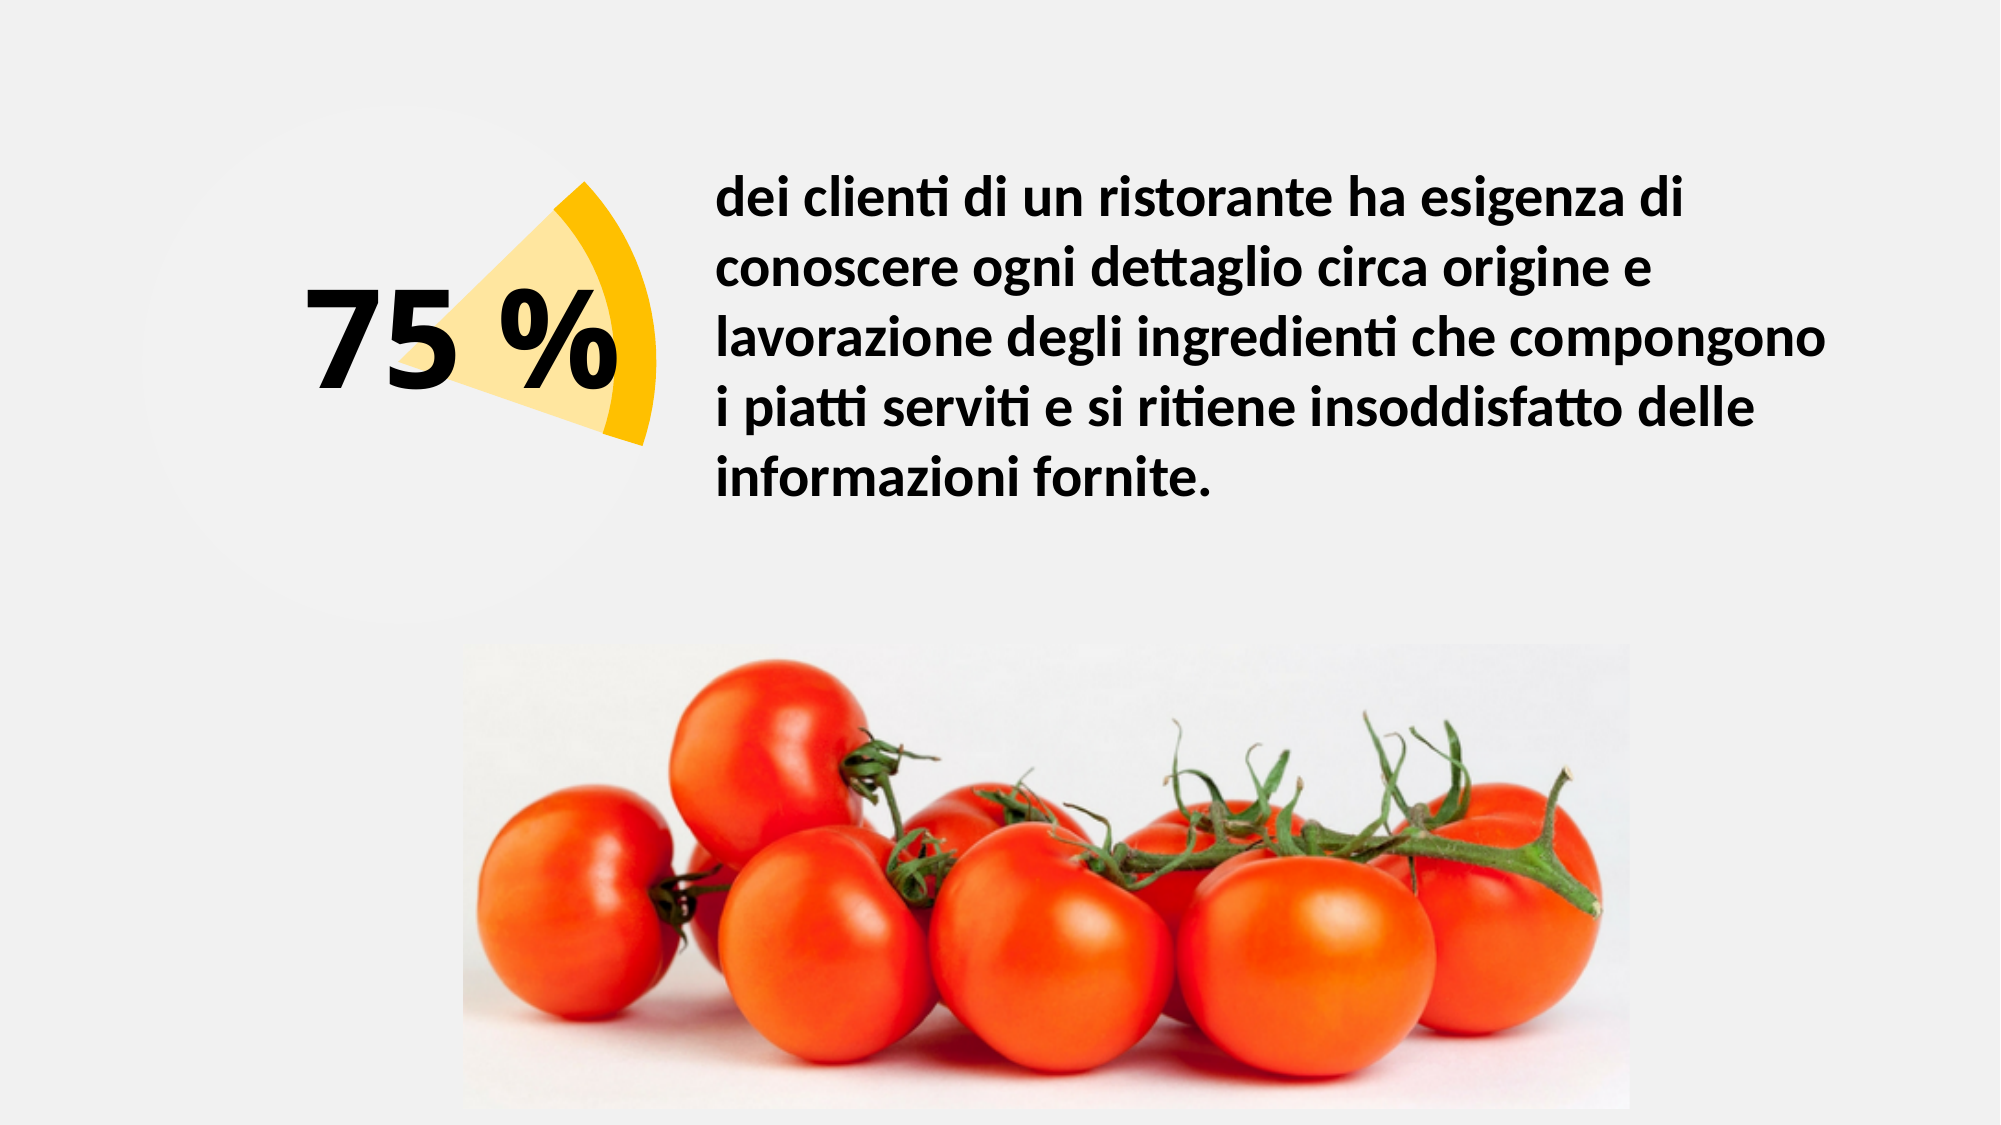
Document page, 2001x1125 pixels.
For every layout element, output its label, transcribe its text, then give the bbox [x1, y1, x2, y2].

picture [463, 644, 1630, 1109]
text_box dei clienti di un ristorante ha esigenza di conoscere ogni dettaglio circa origine e lavorazione degli ingredienti che compongono i piatti serviti e si ritiene insoddisfatto delle informazioni fornite. [700, 150, 1858, 516]
text_box 75 % [263, 236, 663, 432]
text_box [142, 105, 647, 624]
